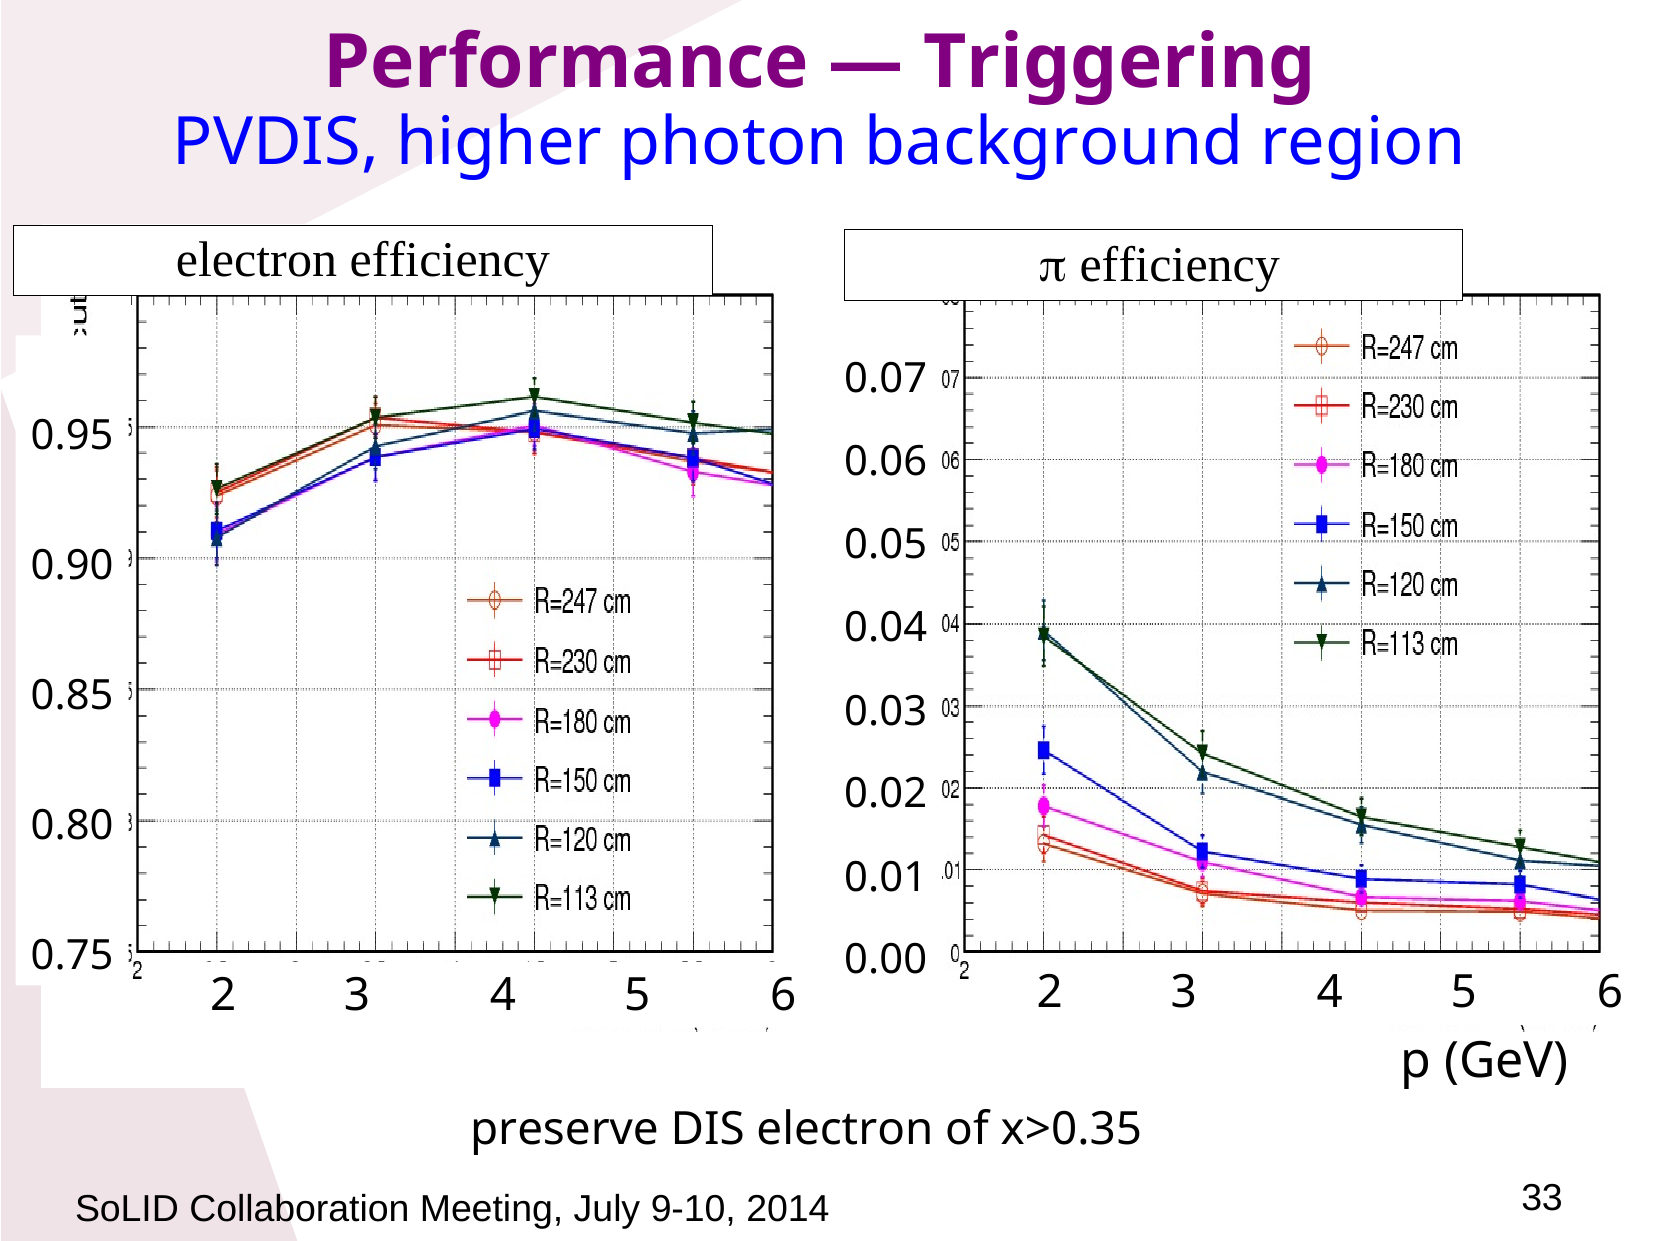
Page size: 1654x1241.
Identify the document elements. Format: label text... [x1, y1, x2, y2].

text_box preserve DIS electron of x>0.35 [187, 1096, 1426, 1163]
text_box 2 3 4 5 6 [195, 961, 813, 1028]
text_box 0.95 0.90 0.85 0.80 0.75 [15, 335, 129, 986]
text_box p (GeV) [1385, 1026, 1584, 1096]
title Performance ― Triggering PVDIS, higher photon background region [69, 13, 1572, 188]
picture [41, 224, 1653, 1088]
text_box p efficiency [844, 229, 1463, 301]
text_box 0.07 0.06 0.05 0.04 0.03 0.02 0.01 0.00 [829, 260, 943, 990]
text_box electron efficiency [13, 225, 713, 296]
text_box 2 3 4 5 6 [1021, 959, 1639, 1026]
